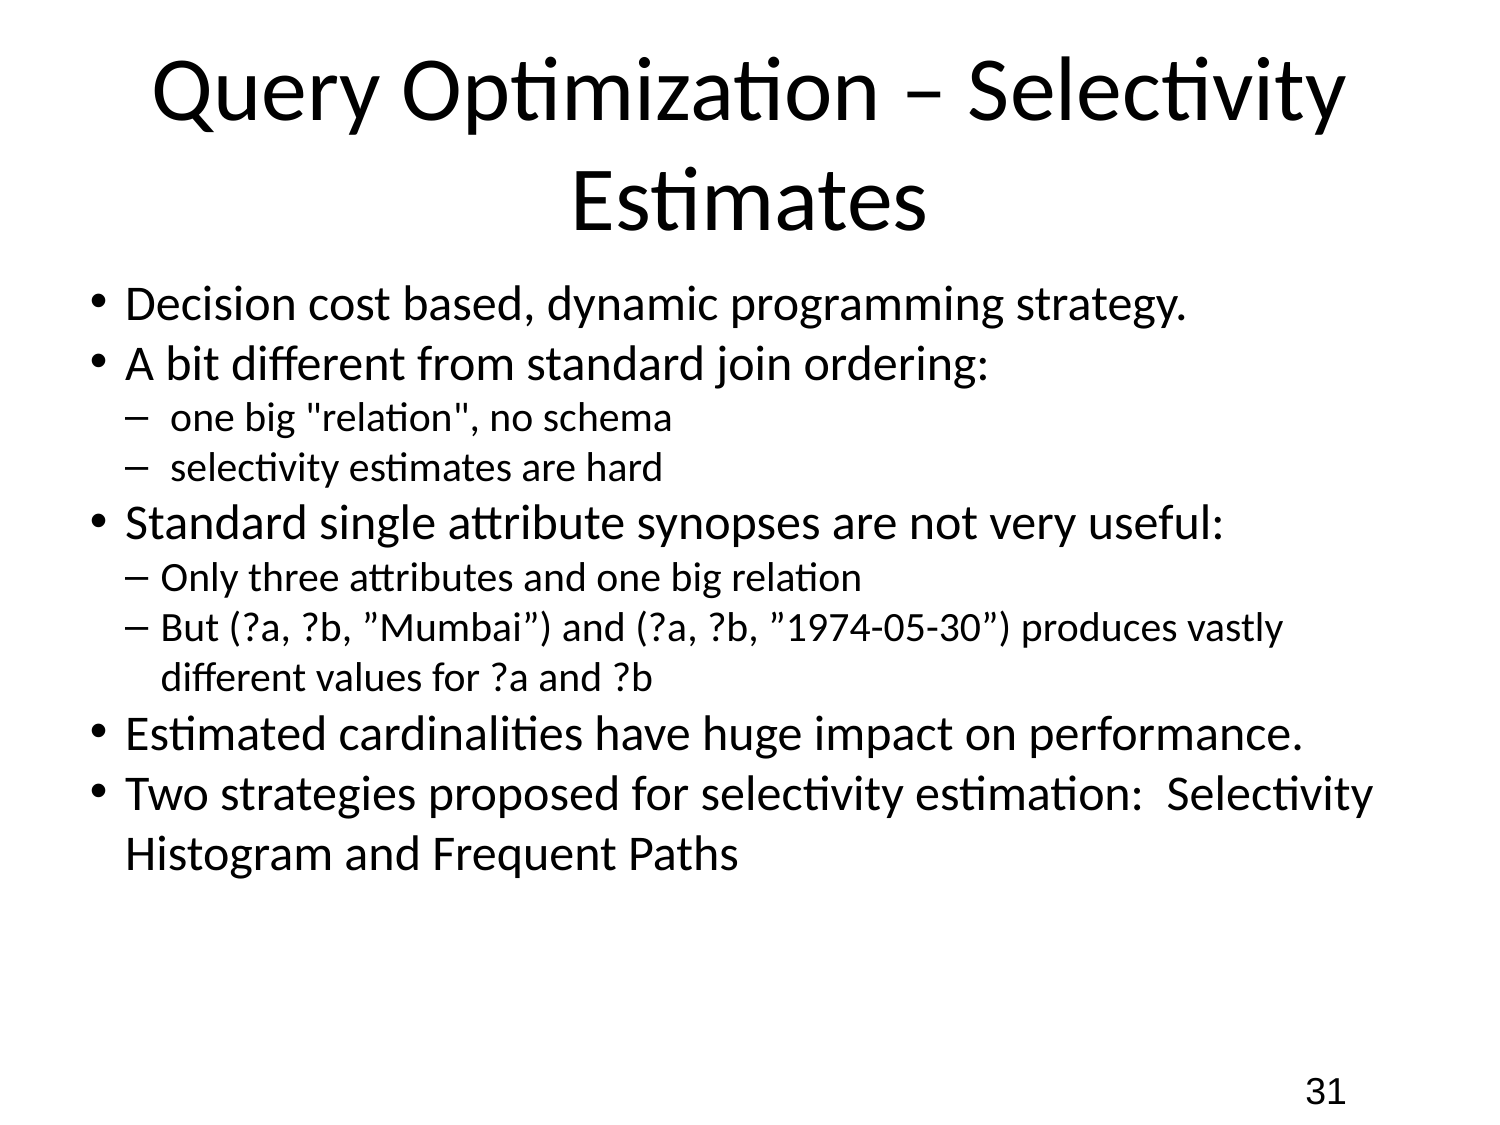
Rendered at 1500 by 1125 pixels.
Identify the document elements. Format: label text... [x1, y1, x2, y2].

text_box Query Optimization – Selectivity Estimates [75, 45, 1425, 233]
text_box Decision cost based, dynamic programming strategy. A bit different from standard join ordering: one big "relation", no schema selectivity estimates are hard Standard single attribute synopses are not very useful: Only three attributes and one big relation But (?a, ?b, ”Mumbai”) and (?a, ?b, ”1974-05-30”) produces vastly different values for ?a and ?b Estimated cardinalities have huge impact on performance. Two strategies proposed for selectivity estimation: Selectivity Histogram and Frequent Paths [75, 262, 1425, 1005]
